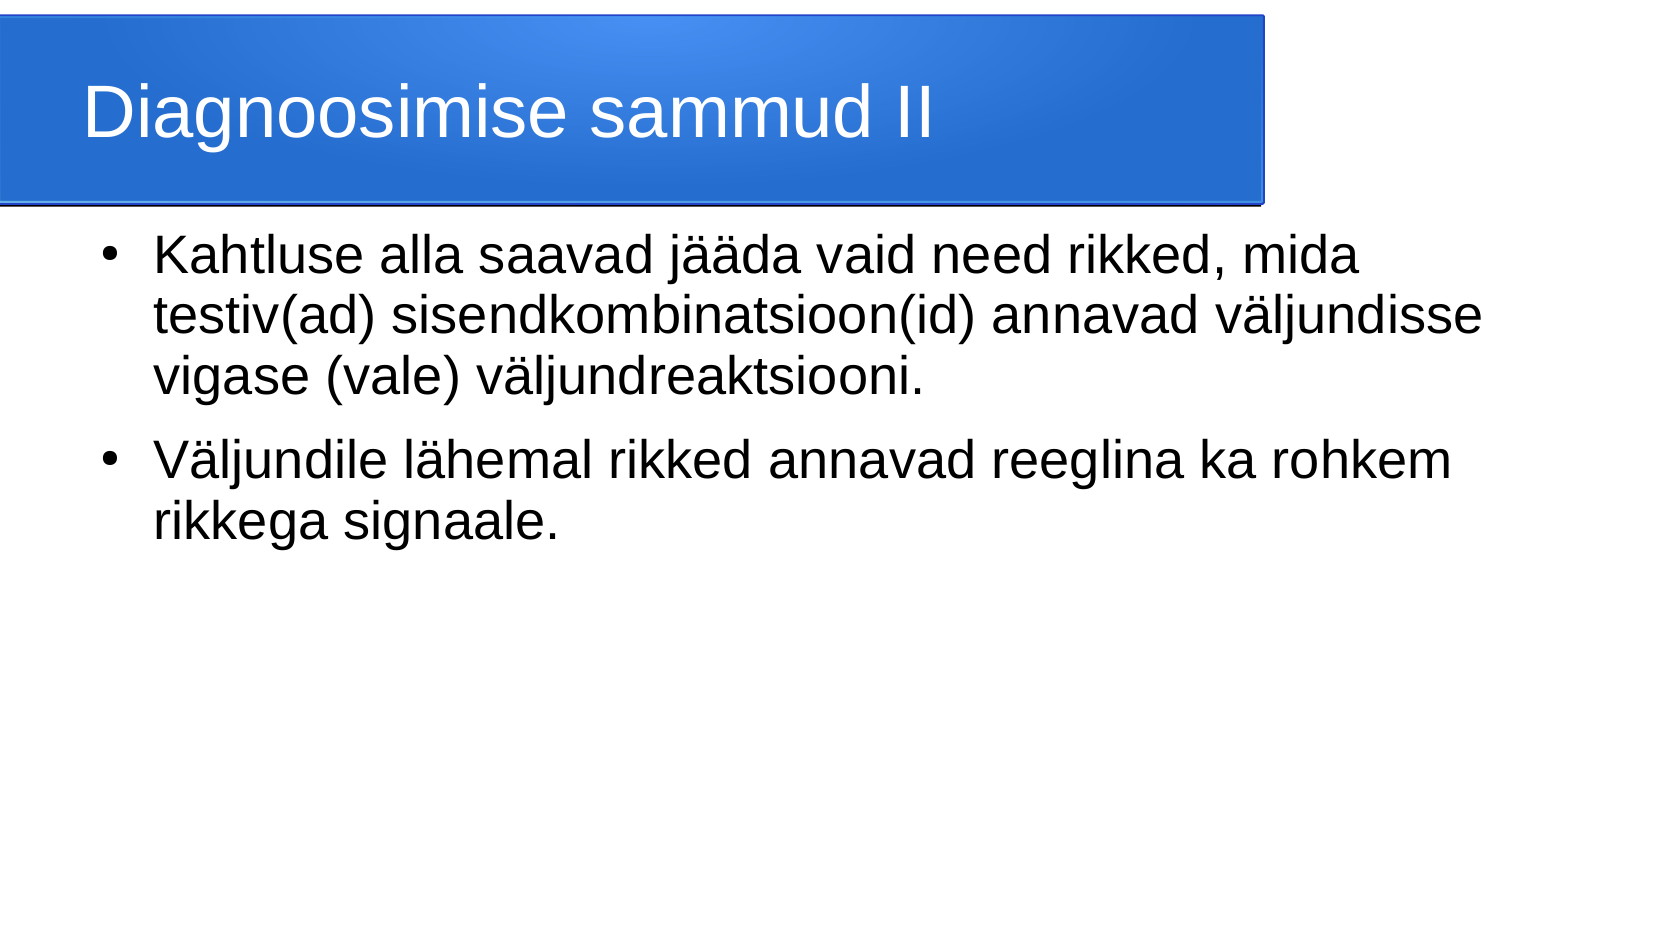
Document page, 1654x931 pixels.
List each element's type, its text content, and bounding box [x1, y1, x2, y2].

list Kahtluse alla saavad jääda vaid need rikked, mida testiv(ad) sisendkombinatsioon(id) annavad väljundisse vigase (vale) väljundreaktsiooni. Väljundile lähemal rikked annavad reeglina ka rohkem rikkega signaale. [82, 224, 1571, 764]
title Diagnoosimise sammud II [82, 35, 1235, 189]
